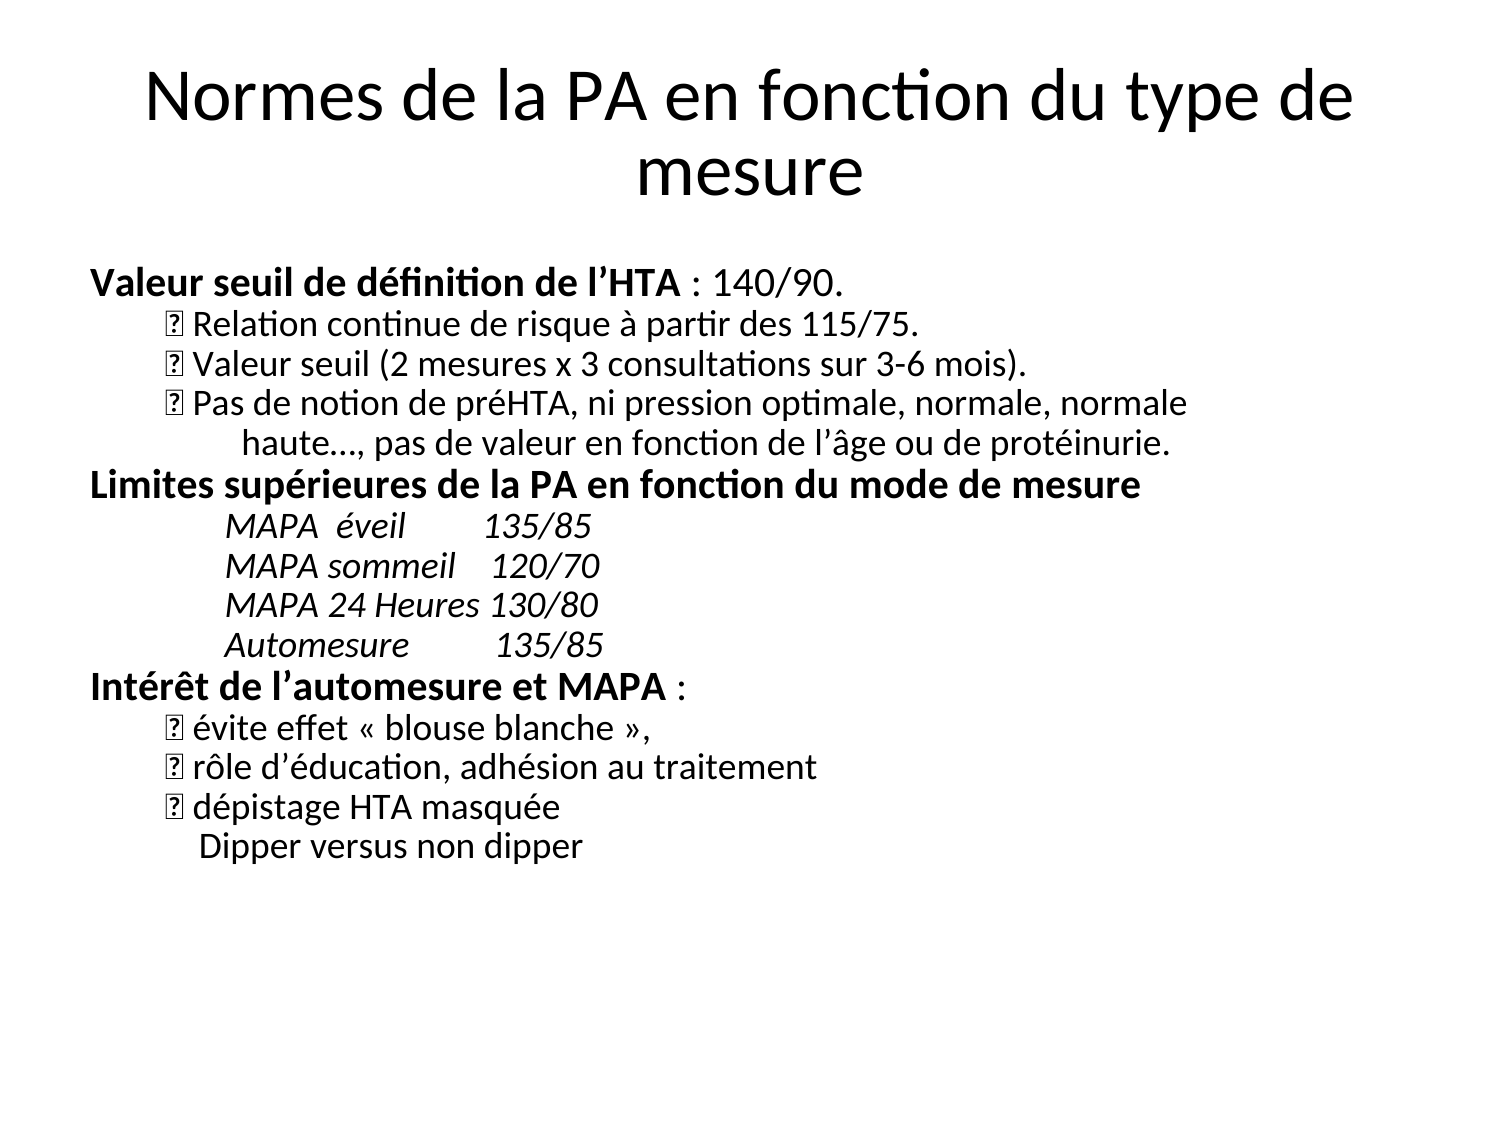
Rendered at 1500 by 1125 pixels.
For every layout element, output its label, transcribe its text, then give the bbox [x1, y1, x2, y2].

list Valeur seuil de définition de l’HTA : 140/90. 􀂾 Relation continue de risque à partir des 115/75. 􀂾 Valeur seuil (2 mesures x 3 consultations sur 3-6 mois). 􀂾 Pas de notion de préHTA, ni pression optimale, normale, normale haute…, pas de valeur en fonction de l’âge ou de protéinurie. Limites supérieures de la PA en fonction du mode de mesure MAPA éveil 135/85 MAPA sommeil 120/70 MAPA 24 Heures 130/80 Automesure 135/85 Intérêt de l’automesure et MAPA : 􀂾 évite effet « blouse blanche », 􀂾 rôle d’éducation, adhésion au traitement 􀂾 dépistage HTA masquée Dipper versus non dipper [75, 262, 1426, 1059]
title Normes de la PA en fonction du type de mesure [75, 41, 1426, 237]
